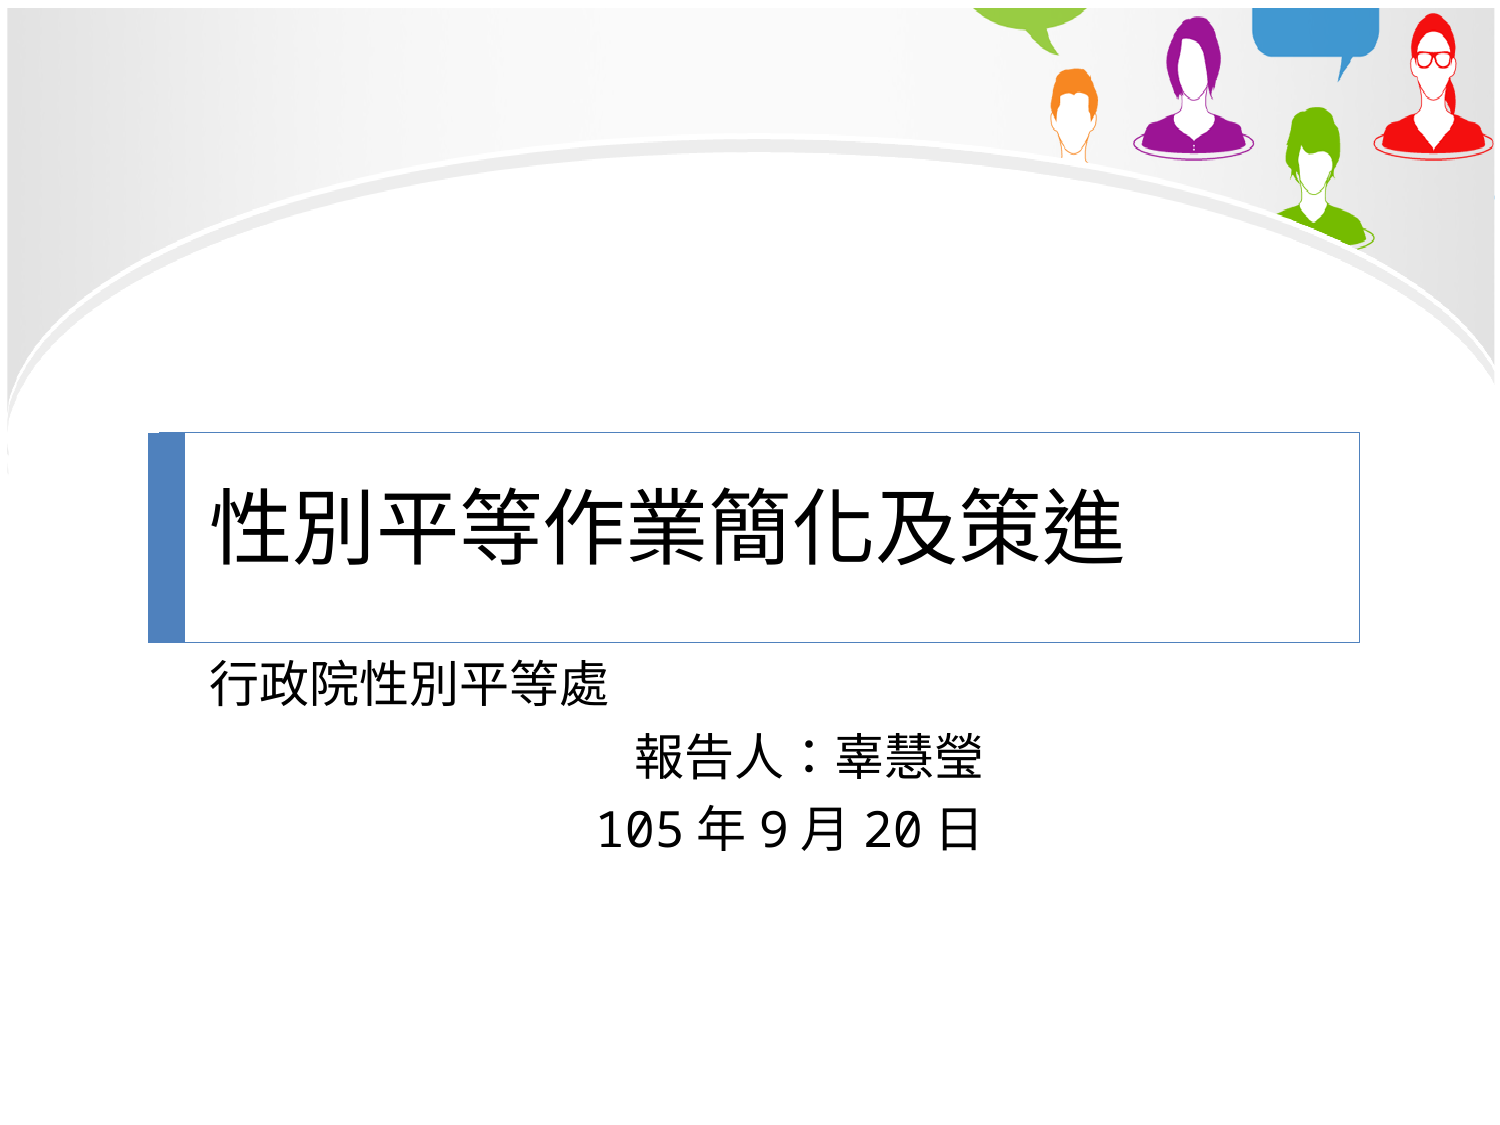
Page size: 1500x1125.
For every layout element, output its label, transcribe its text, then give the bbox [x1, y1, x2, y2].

text_box 行政院性別平等處 報告人：辜慧瑩 105年9月20日 [194, 645, 1308, 894]
title 性別平等作業簡化及策進 [194, 468, 1353, 631]
